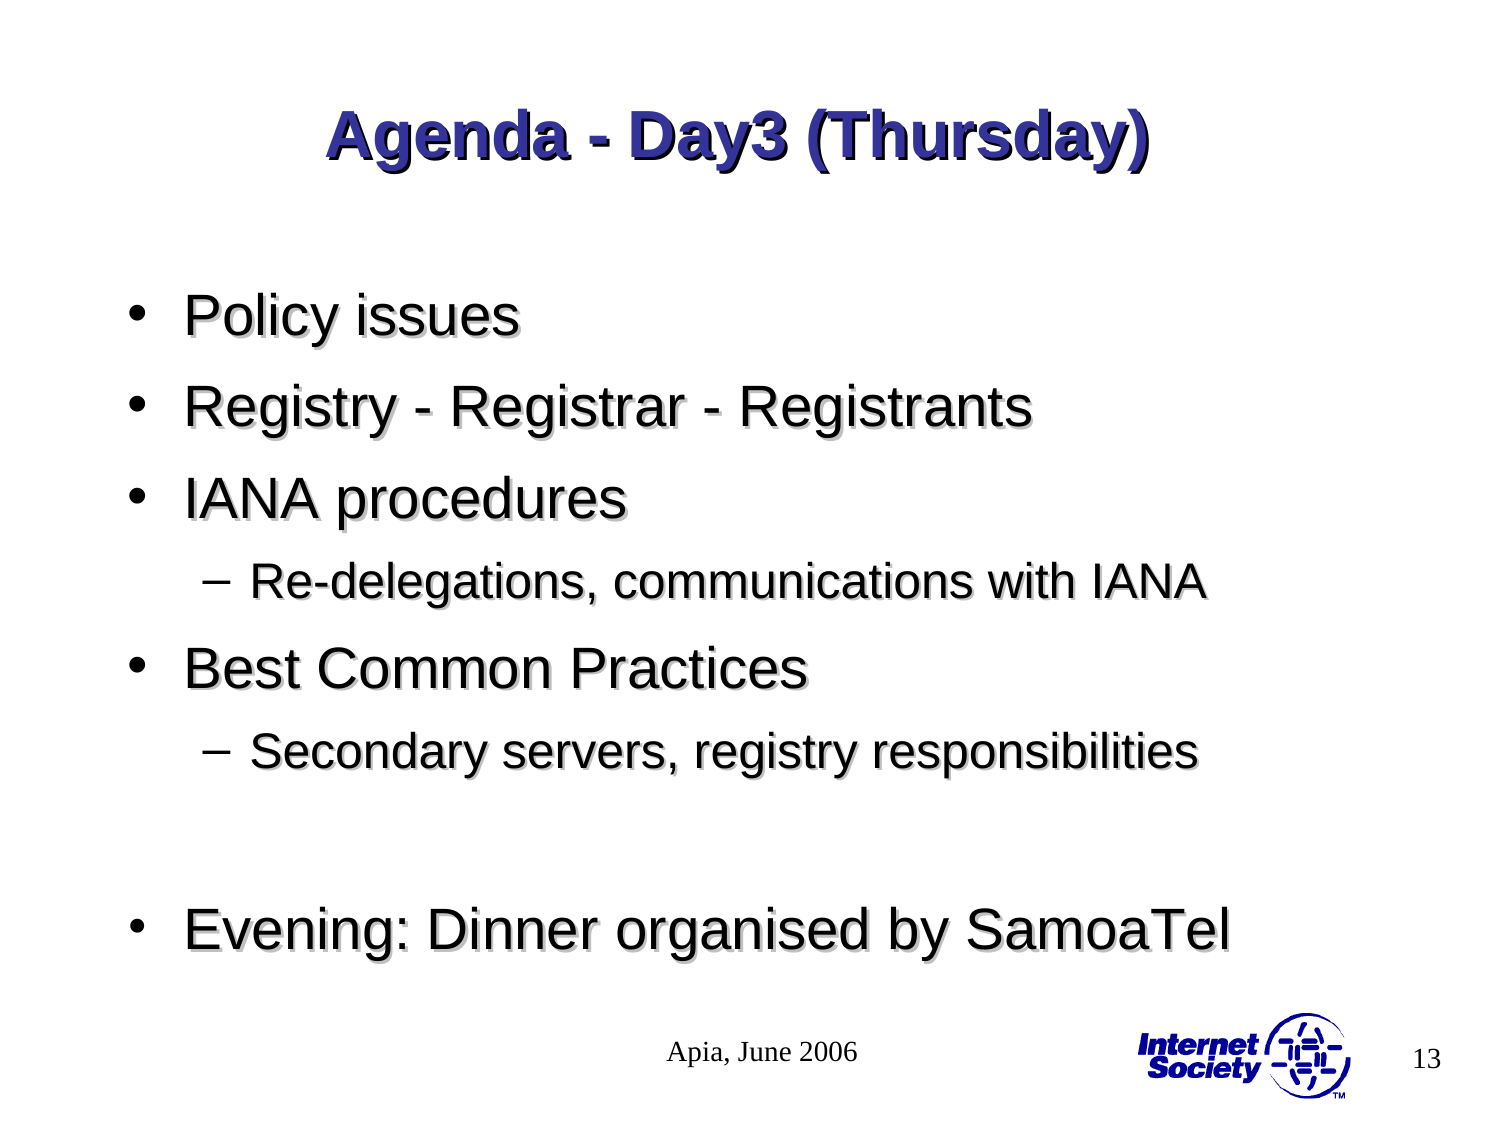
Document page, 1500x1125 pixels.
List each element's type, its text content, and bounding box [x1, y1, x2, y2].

title Agenda - Day3 (Thursday) [99, 37, 1375, 225]
list Policy issues Registry - Registrar - Registrants IANA procedures Re-delegations, communications with IANA Best Common Practices Secondary servers, registry responsibilities Evening: Dinner organised by SamoaTel [112, 262, 1388, 1001]
text_box Apia, June 2006 [512, 1025, 1013, 1101]
picture [1137, 1012, 1351, 1099]
